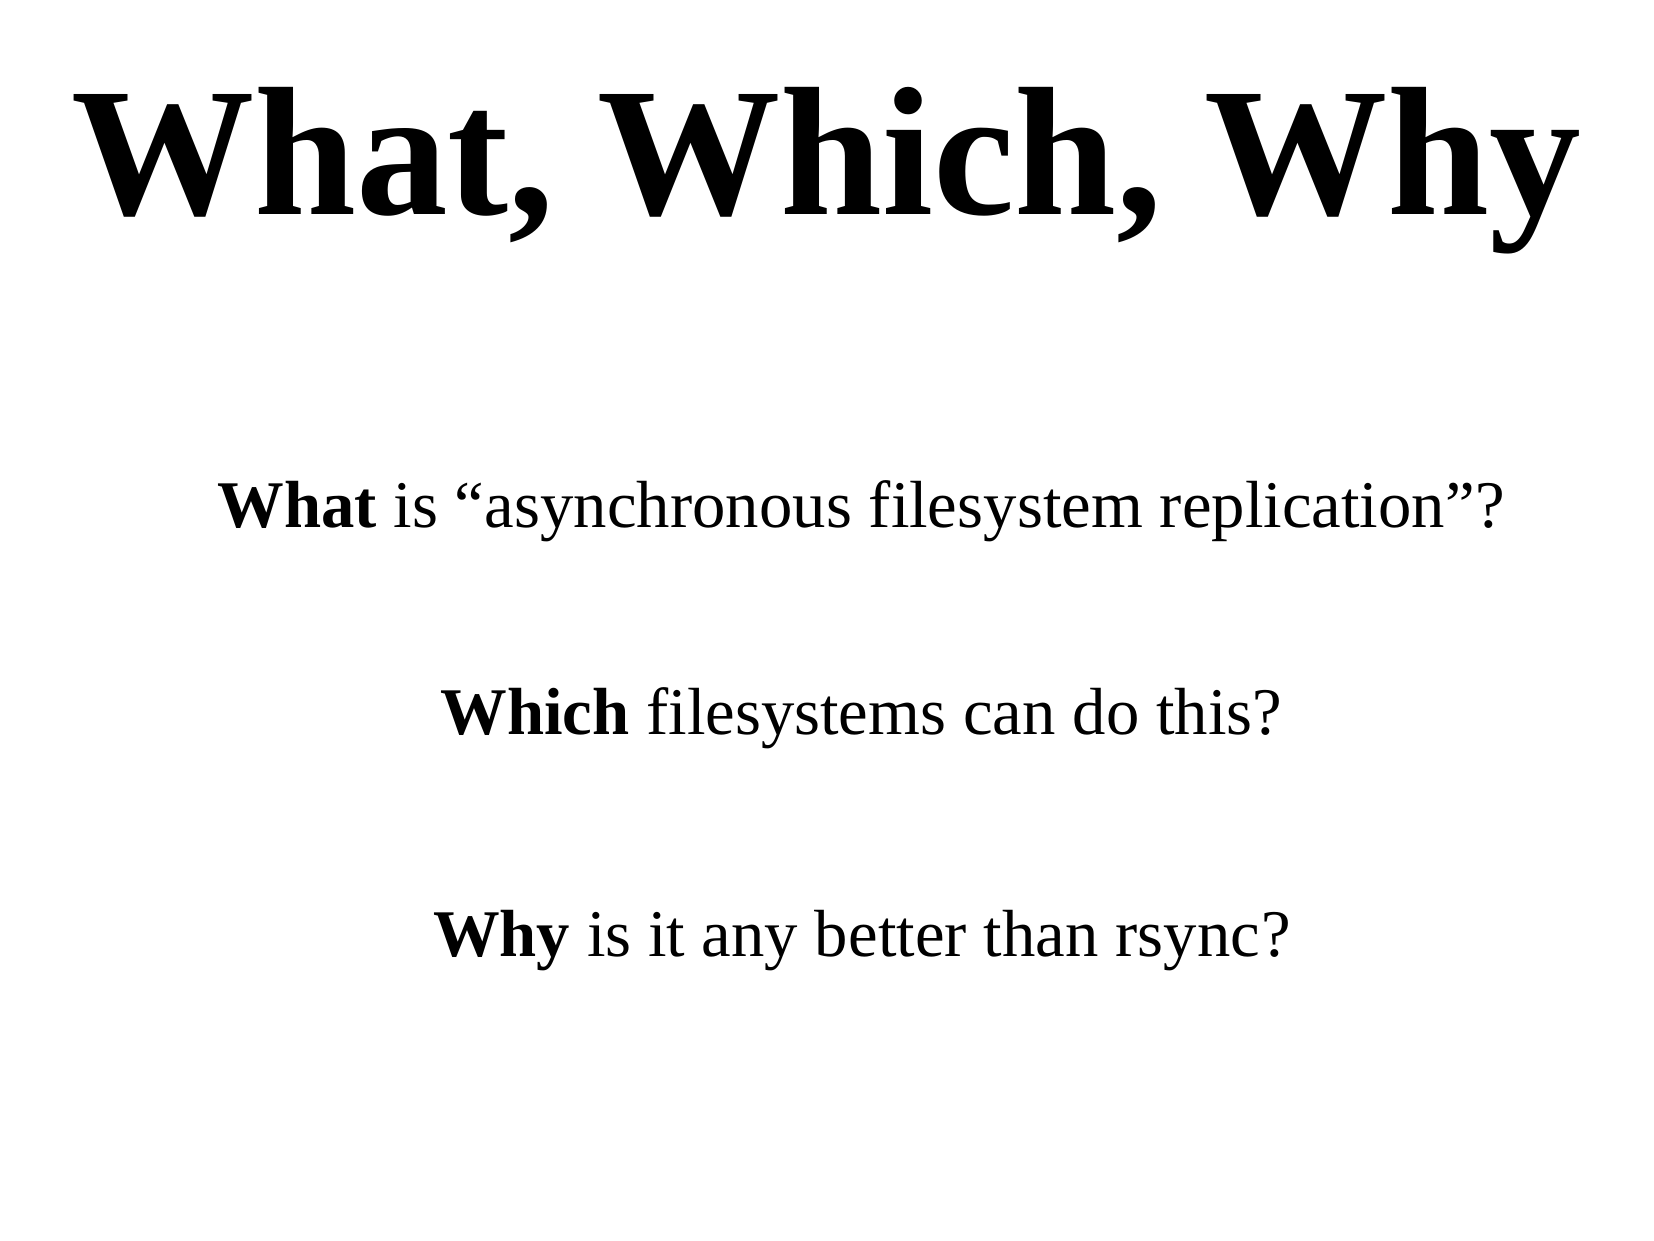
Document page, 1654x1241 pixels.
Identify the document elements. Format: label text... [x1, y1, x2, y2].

list What is “asynchronous filesystem replication”? Which filesystems can do this? Why is it any better than rsync? [82, 290, 1571, 1010]
title What, Which, Why [0, 49, 1654, 257]
